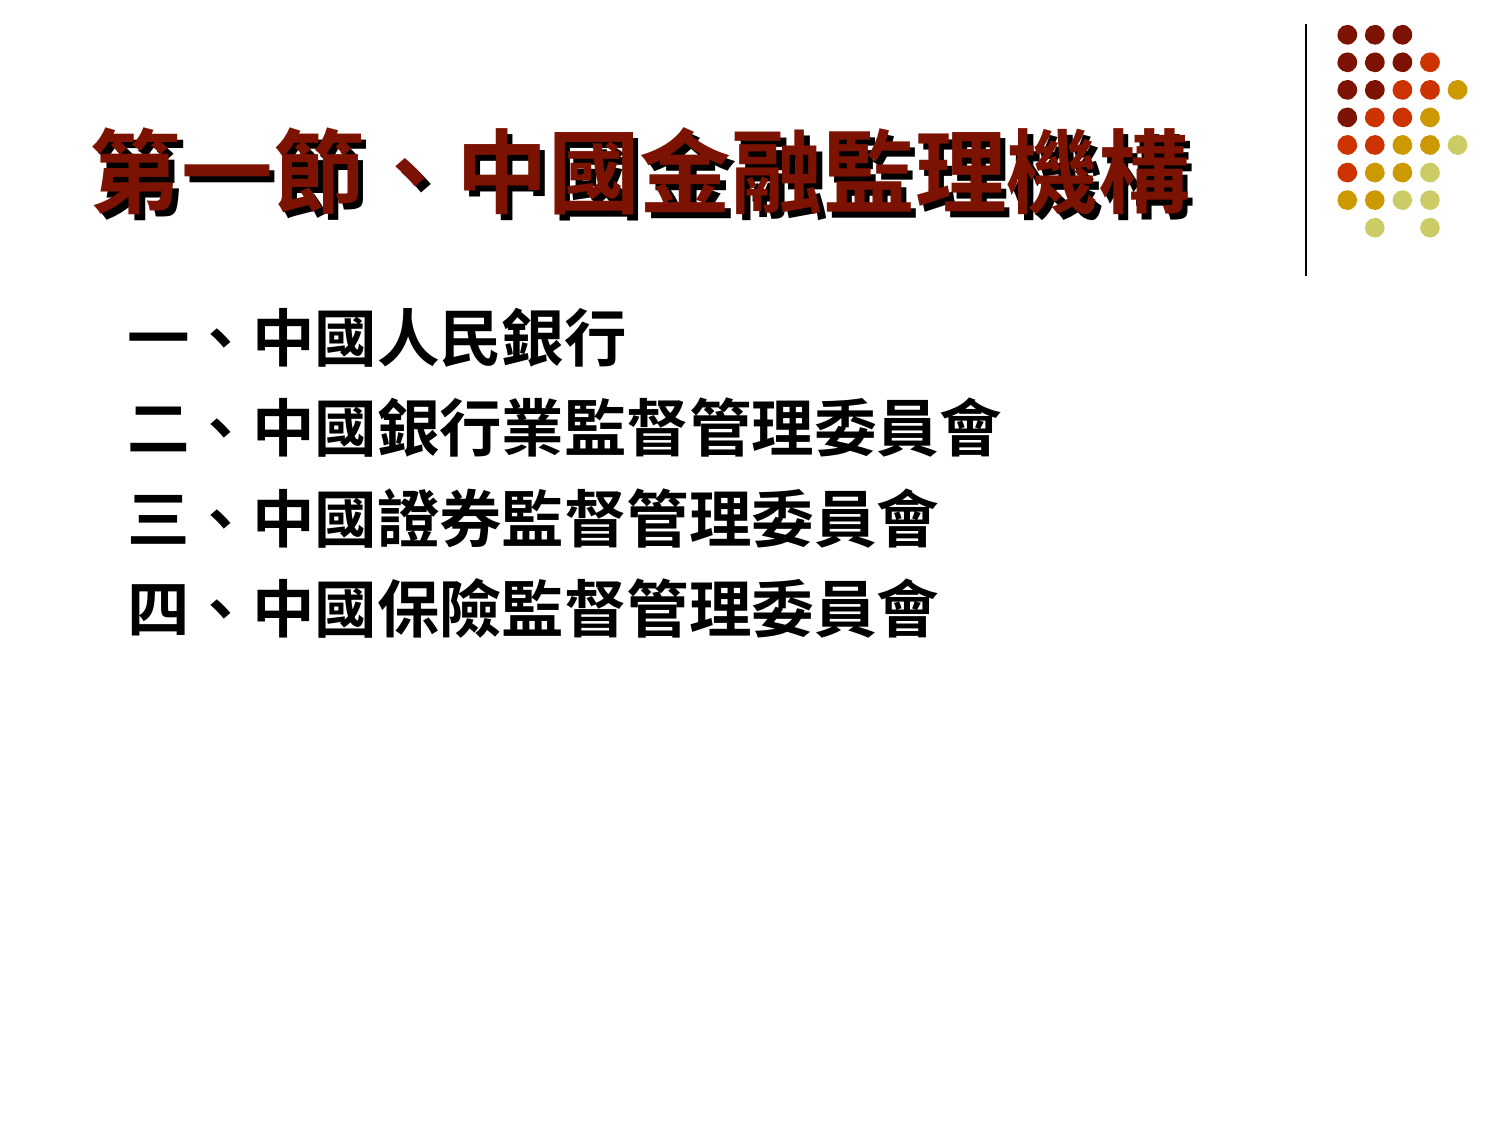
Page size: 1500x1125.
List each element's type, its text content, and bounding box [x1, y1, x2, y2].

list 一、中國人民銀行 二、中國銀行業監督管理委員會 三、中國證券監督管理委員會 四、中國保險監督管理委員會 [112, 290, 1341, 1035]
title 第一節、中國金融監理機構 [74, 90, 1313, 233]
